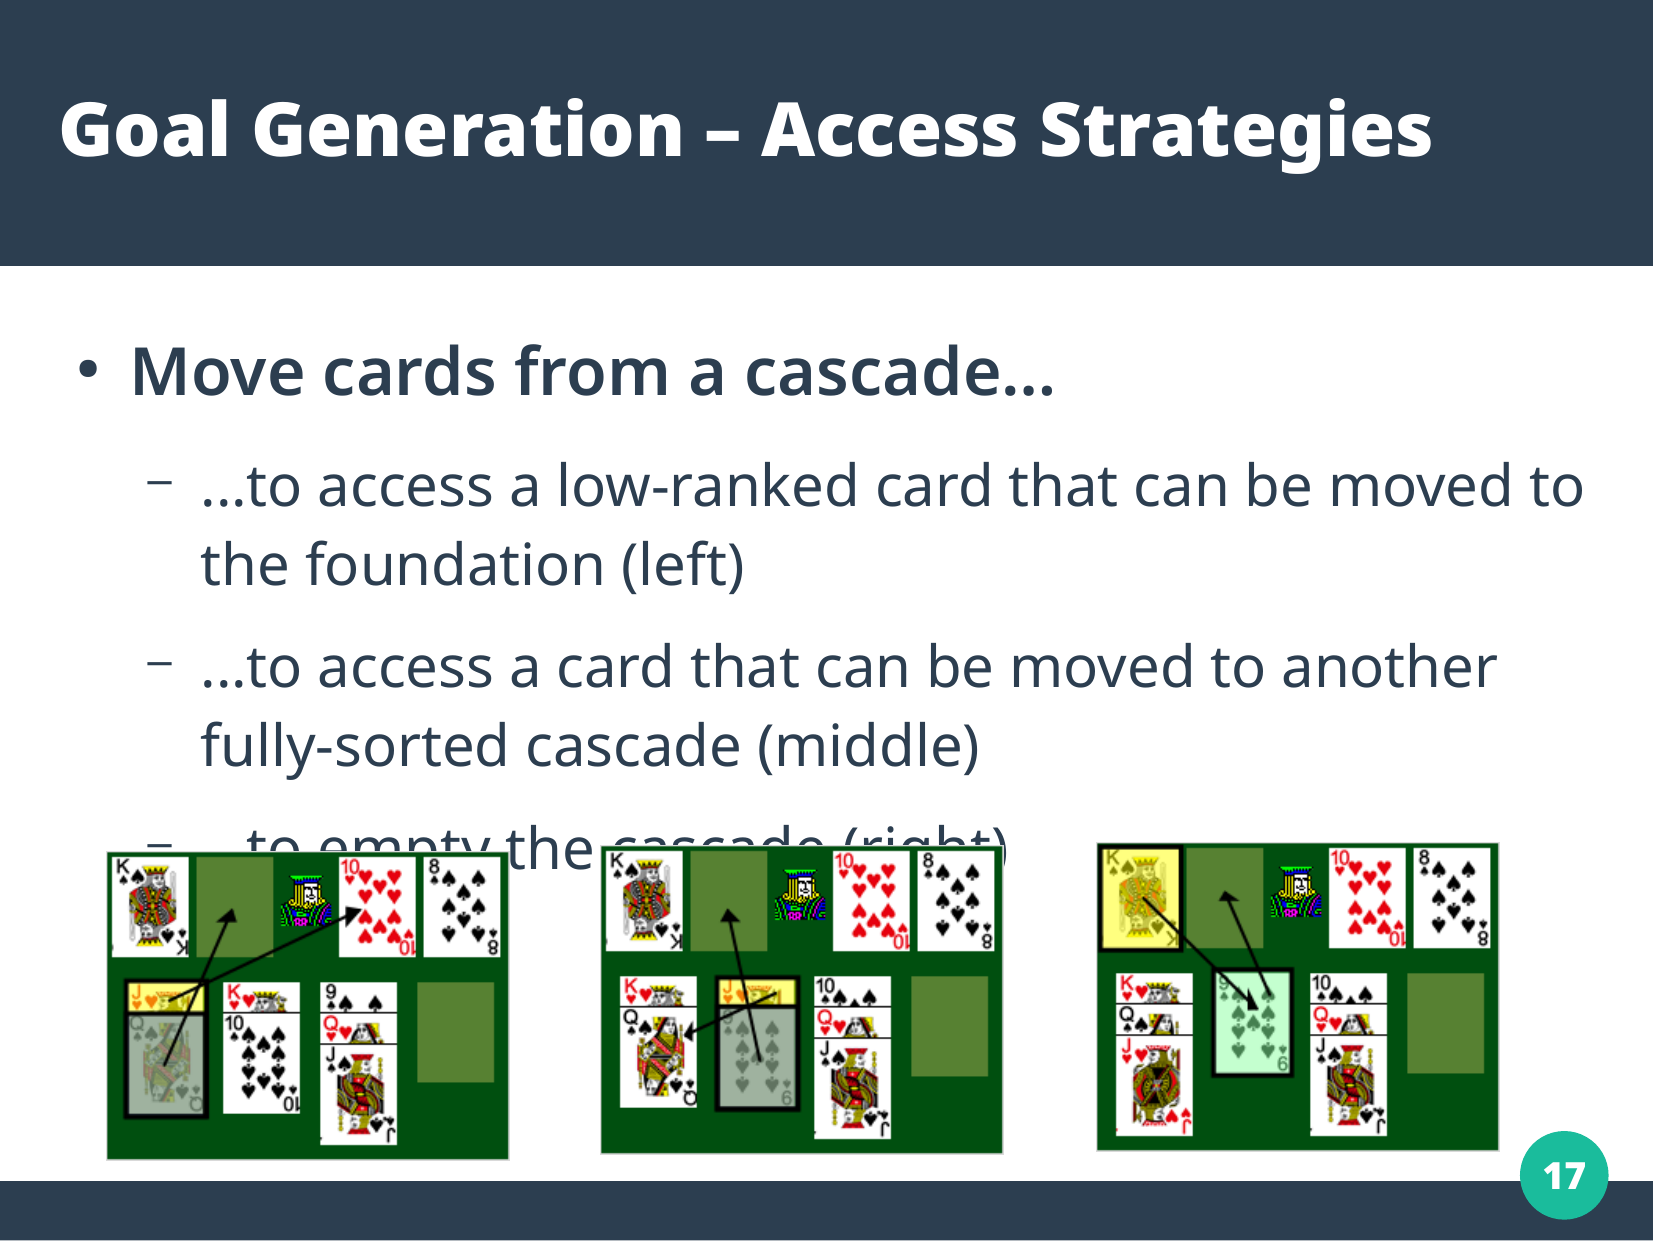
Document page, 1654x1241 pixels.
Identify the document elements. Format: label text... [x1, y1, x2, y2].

picture [600, 845, 1004, 1155]
picture [1096, 842, 1500, 1152]
list Move cards from a cascade… ...to access a low-ranked card that can be moved to the foundation (left) ...to access a card that can be moved to another fully-sorted cascade (middle) ...to empty the cascade (right) [58, 324, 1594, 1152]
picture [106, 851, 510, 1161]
title Goal Generation – Access Strategies [58, 49, 1594, 207]
